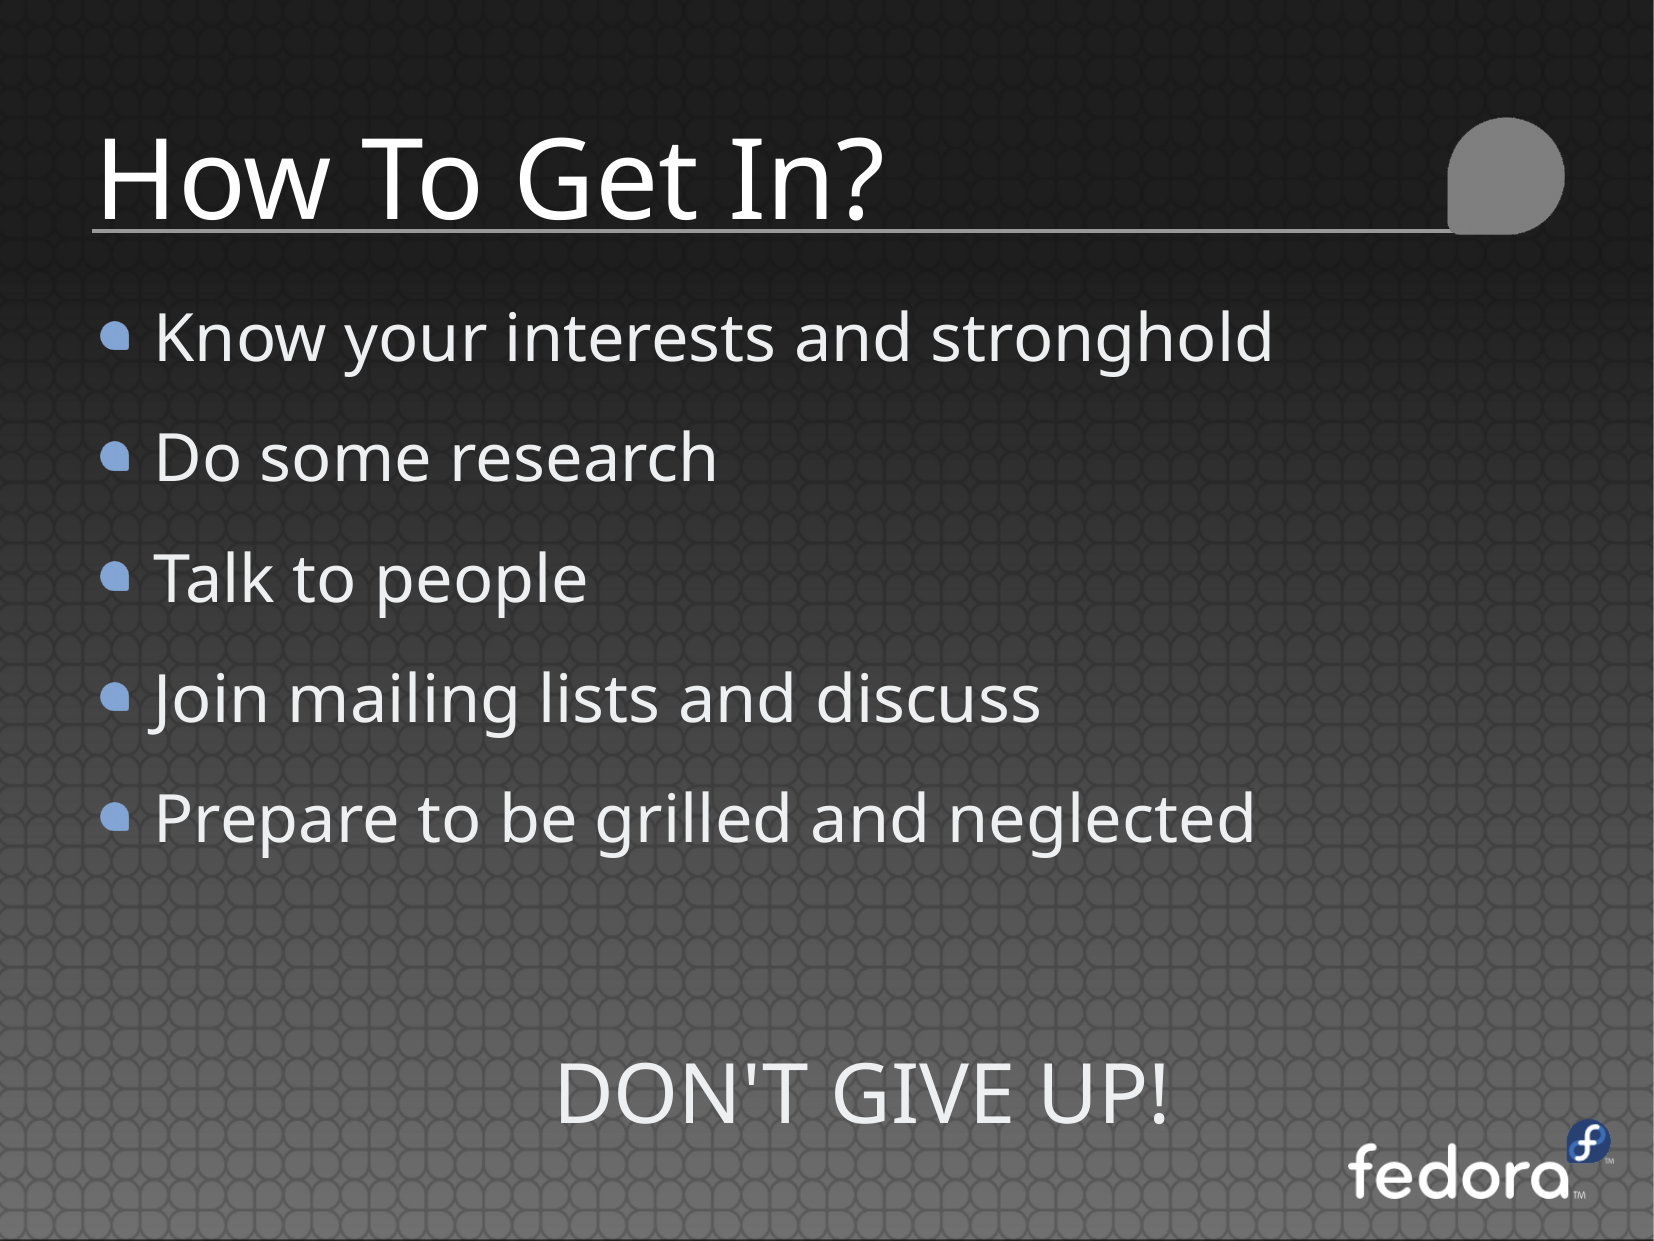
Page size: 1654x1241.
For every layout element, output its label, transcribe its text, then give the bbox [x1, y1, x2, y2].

list Know your interests and stronghold Do some research Talk to people Join mailing lists and discuss Prepare to be grilled and neglected DON'T GIVE UP! [82, 290, 1571, 1094]
picture [0, 0, 1654, 1241]
title How To Get In? [94, 100, 1426, 251]
